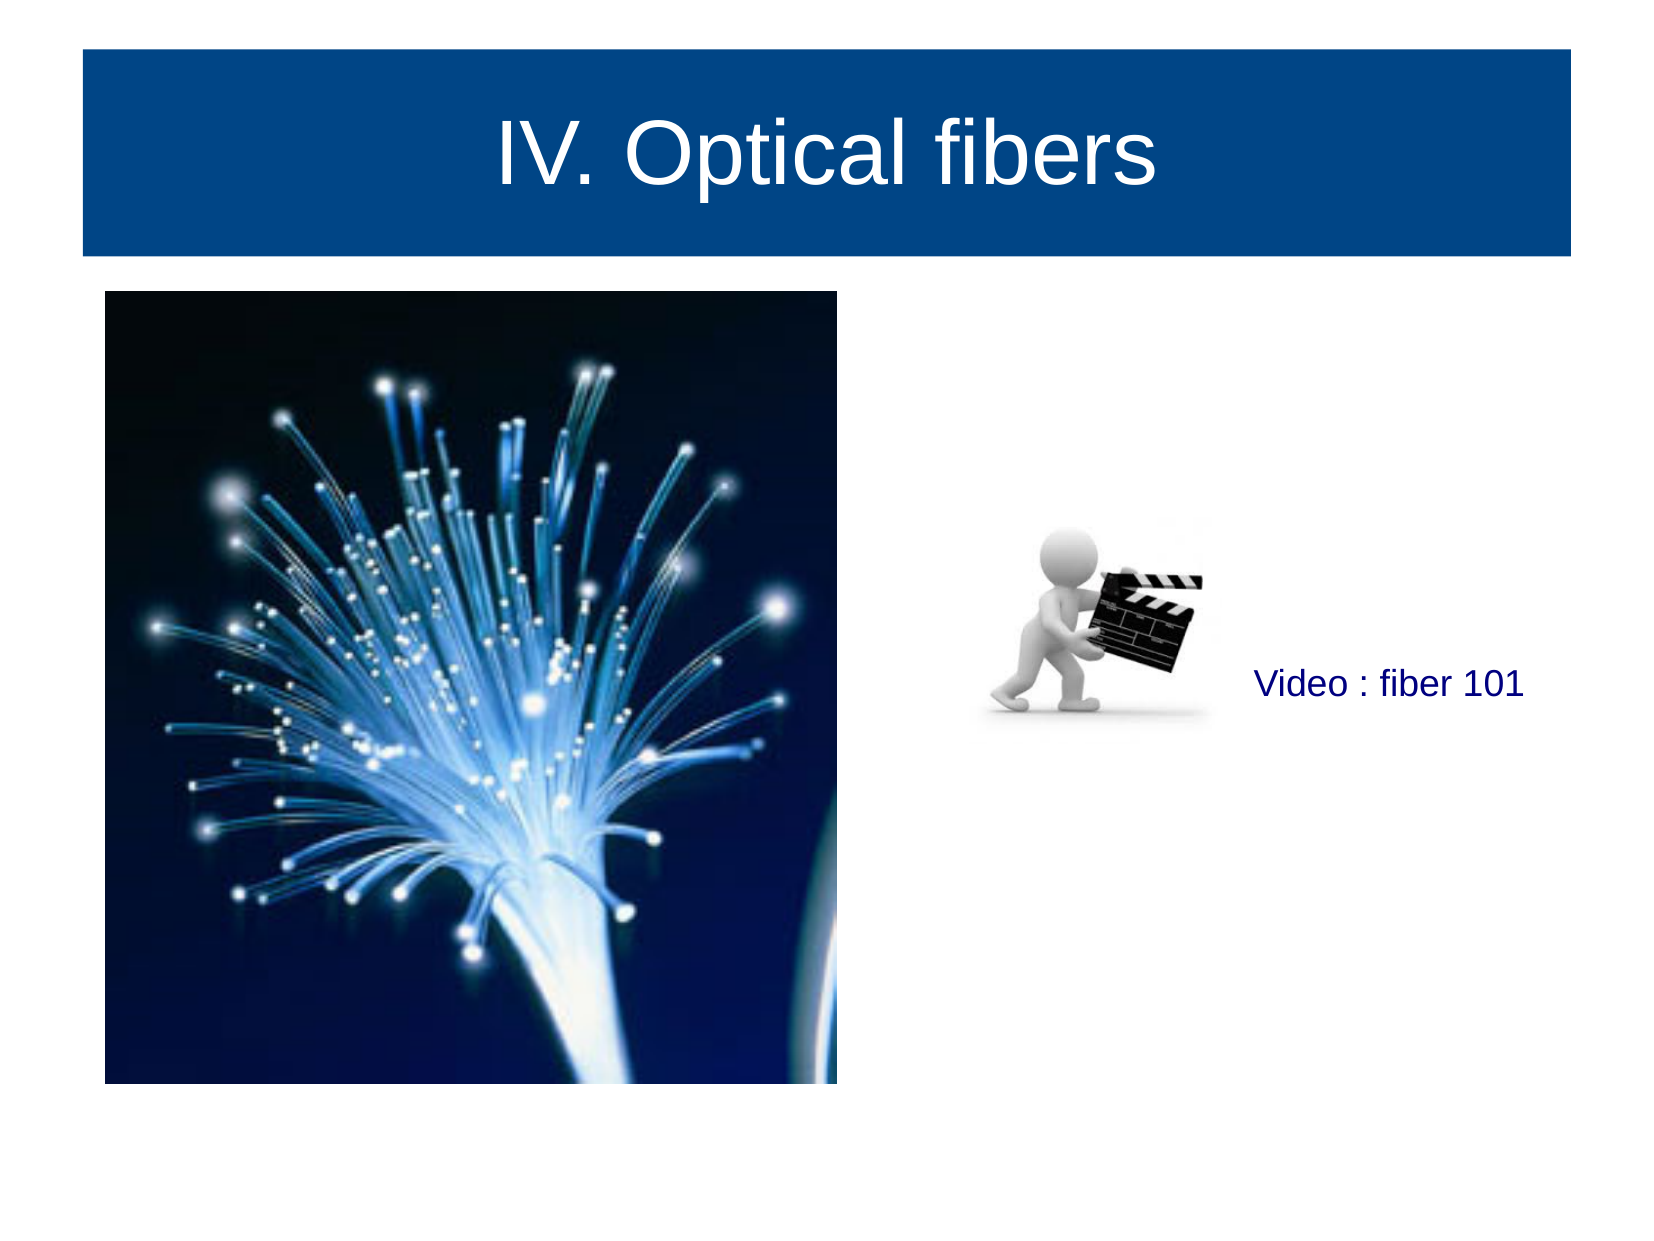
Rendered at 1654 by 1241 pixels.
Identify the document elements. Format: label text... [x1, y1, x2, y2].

picture [969, 491, 1222, 744]
text_box Video : fiber 101 [1238, 655, 1541, 713]
picture [105, 291, 837, 1084]
title IV. Optical fibers [82, 49, 1571, 257]
